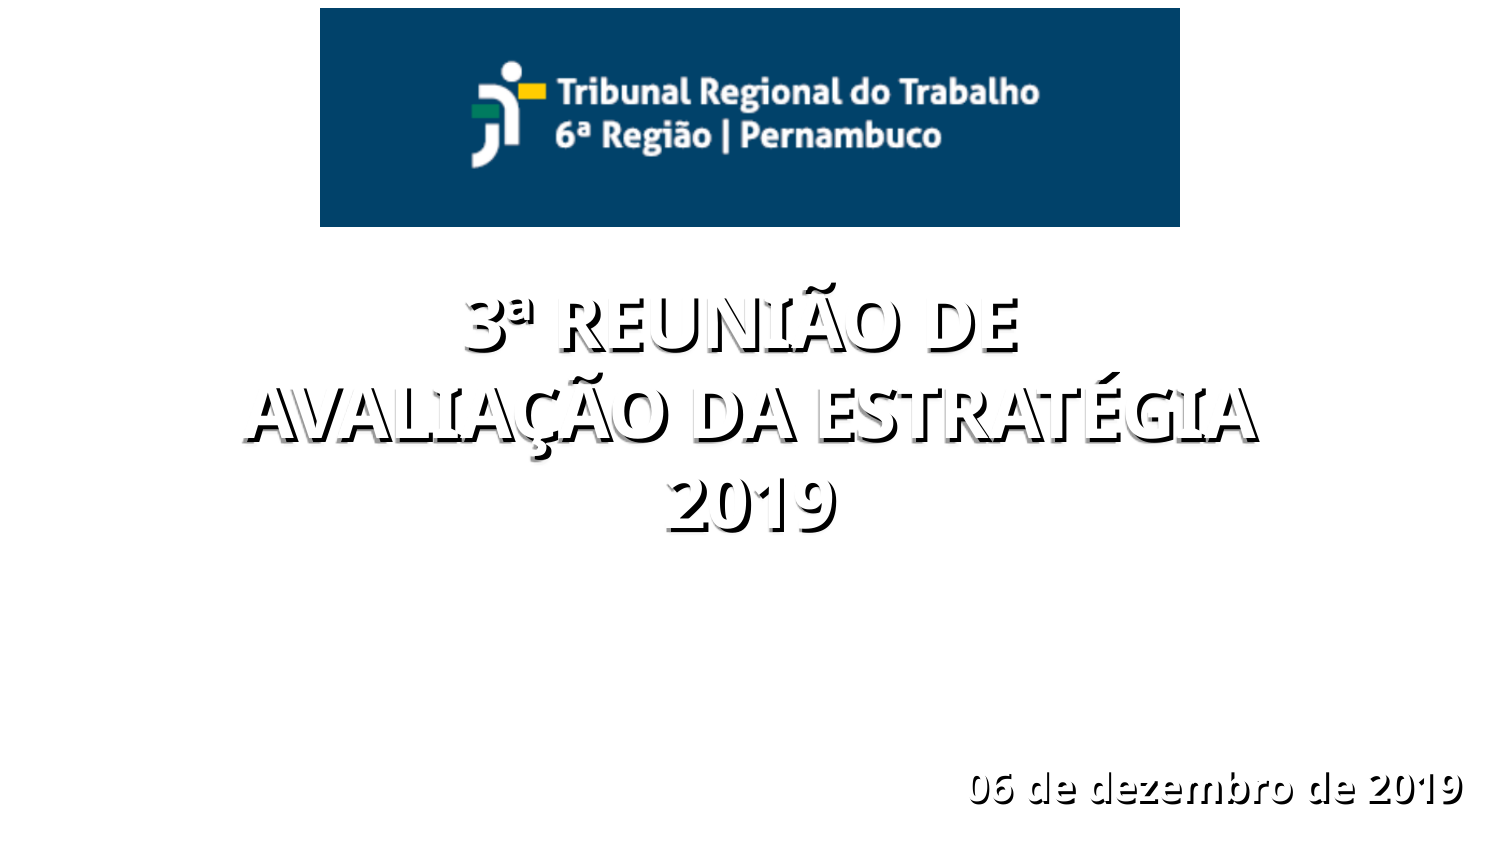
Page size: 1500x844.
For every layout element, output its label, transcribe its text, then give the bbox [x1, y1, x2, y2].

text_box 06 de dezembro de 2019 [951, 753, 1477, 818]
picture [320, 8, 1180, 227]
text_box 3ª REUNIÃO DE AVALIAÇÃO DA ESTRATÉGIA 2019 [67, 273, 1433, 547]
